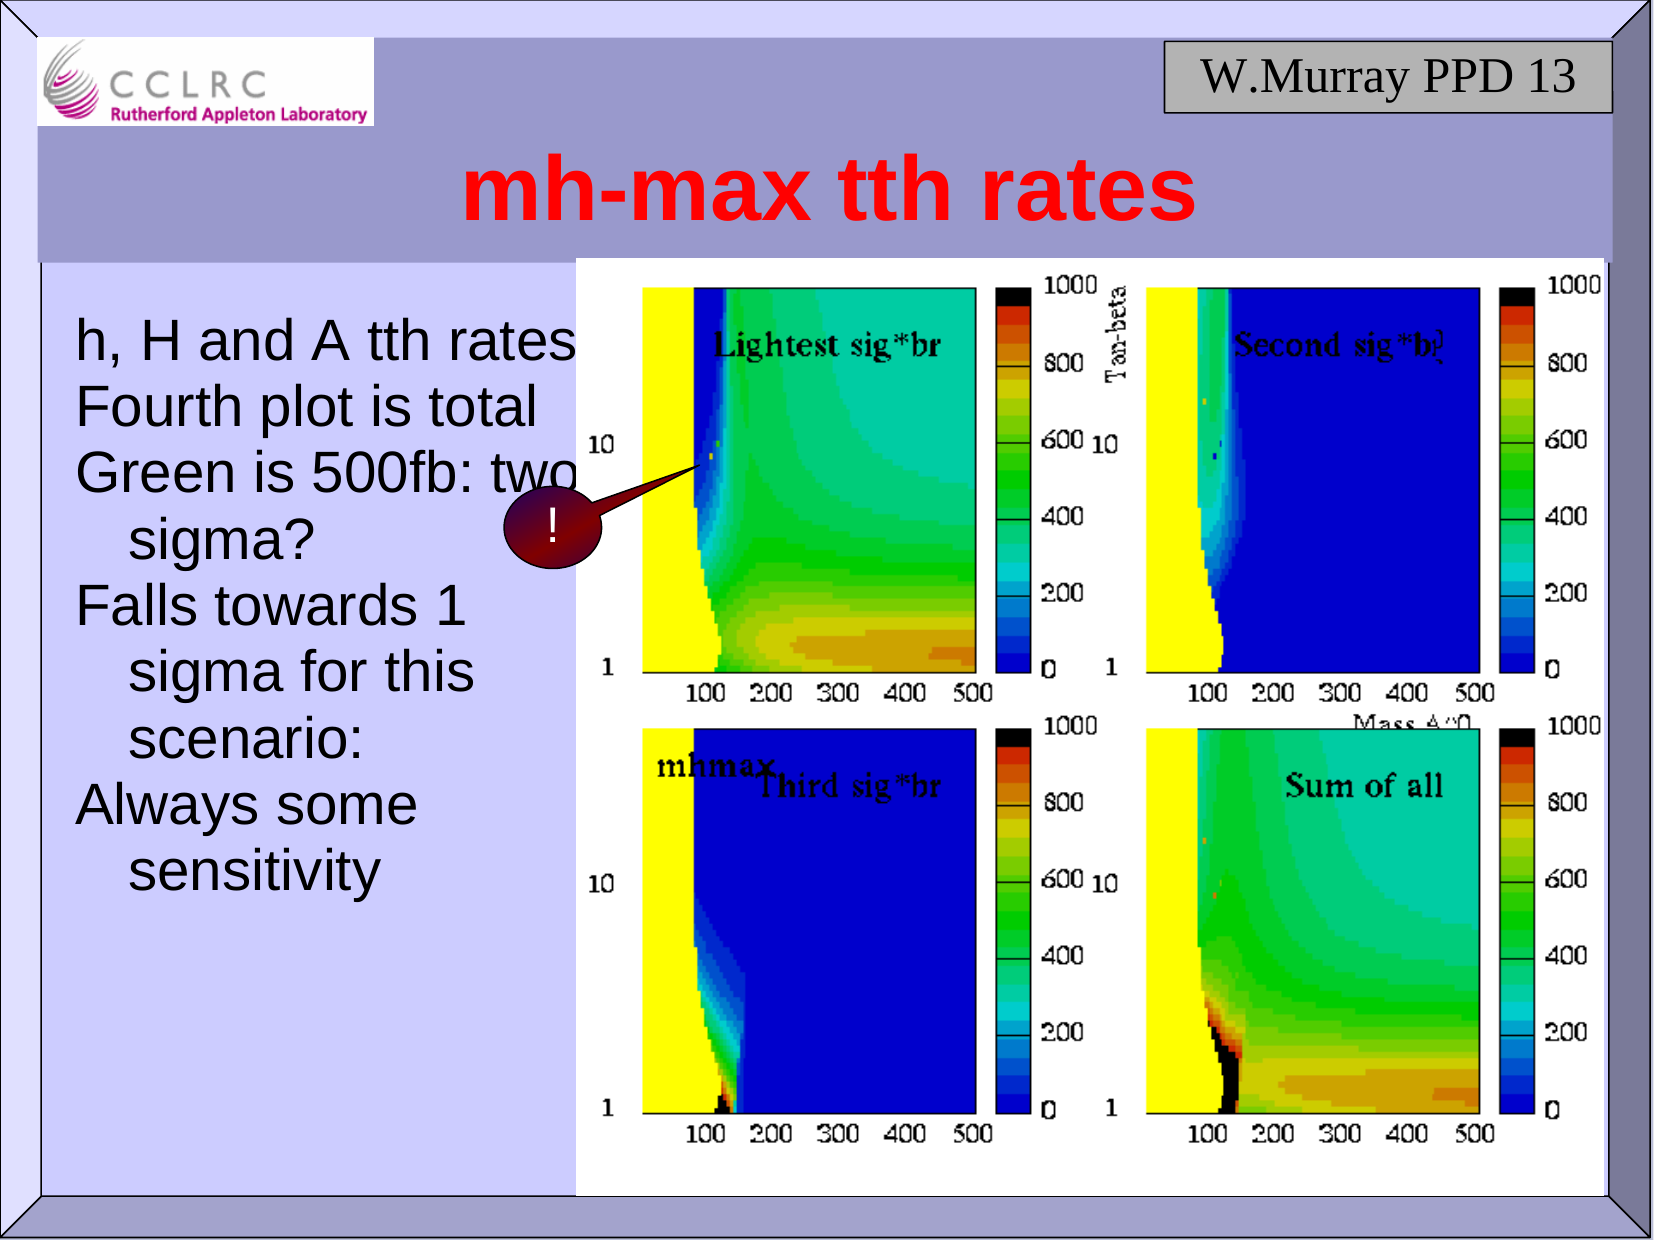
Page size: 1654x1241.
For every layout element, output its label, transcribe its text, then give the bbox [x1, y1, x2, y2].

picture [37, 37, 374, 126]
title mh-max tth rates [124, 112, 1537, 263]
text_box ! [504, 465, 700, 569]
picture [576, 258, 1604, 1196]
list h, H and A tth rates Fourth plot is total Green is 500fb: two sigma? Falls towards 1 sigma for this scenario: Always some sensitivity [57, 306, 576, 1092]
